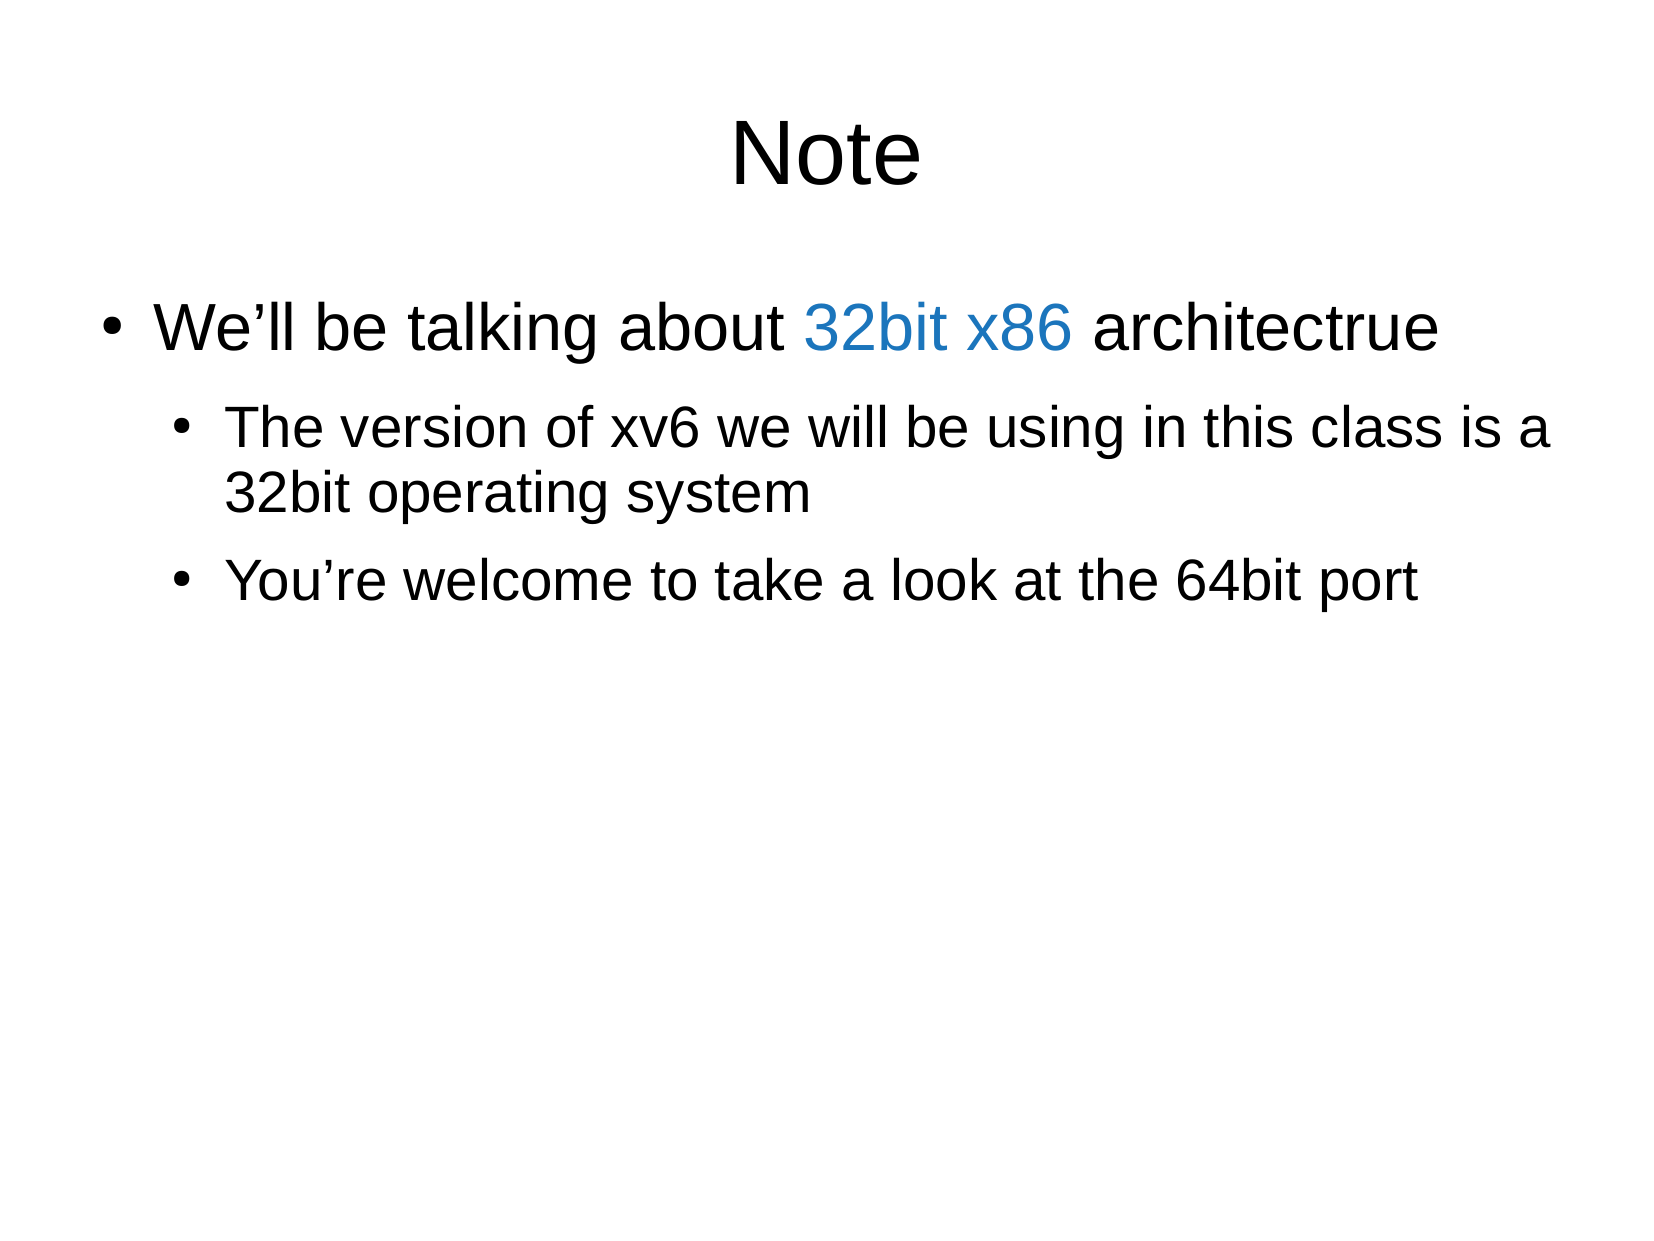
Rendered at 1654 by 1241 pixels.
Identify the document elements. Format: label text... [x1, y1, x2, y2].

title Note [82, 49, 1571, 257]
list We’ll be talking about 32bit x86 architectrue The version of xv6 we will be using in this class is a 32bit operating system You’re welcome to take a look at the 64bit port [82, 290, 1571, 1010]
